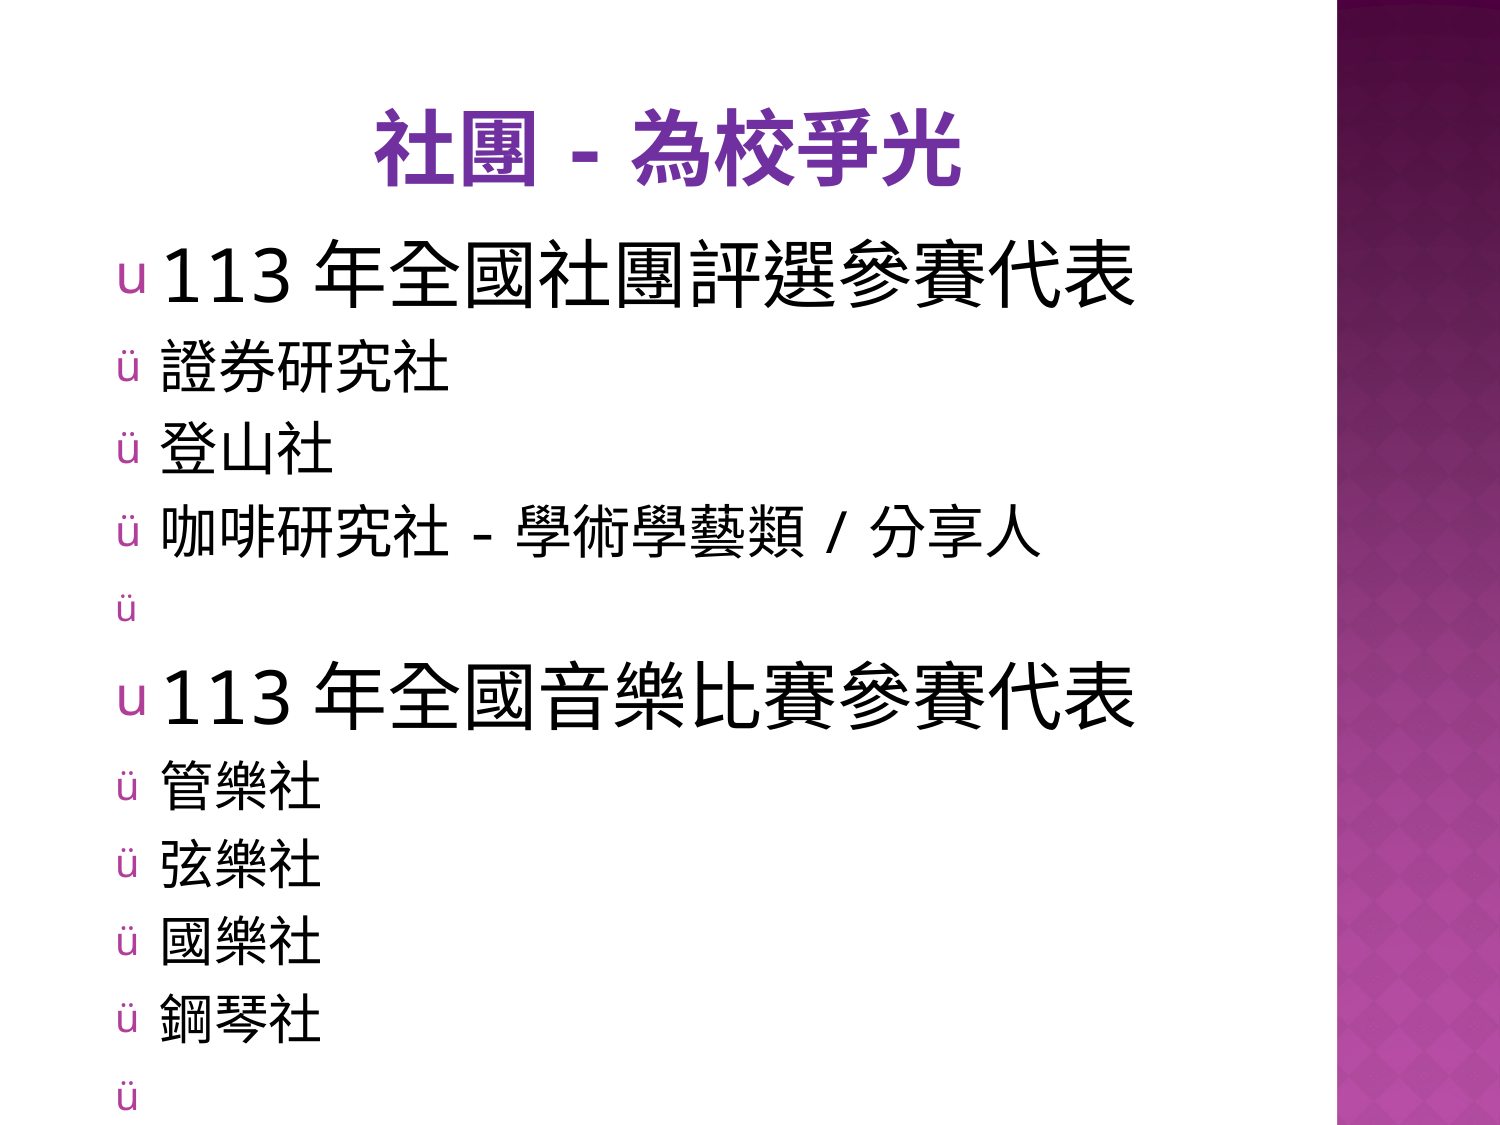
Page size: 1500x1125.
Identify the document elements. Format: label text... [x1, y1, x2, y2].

list 113年全國社團評選參賽代表 證券研究社 登山社 咖啡研究社-學術學藝類/分享人 113年全國音樂比賽參賽代表 管樂社 弦樂社 國樂社 鋼琴社 [100, 220, 1288, 1083]
title 社團-為校爭光 [75, 52, 1263, 197]
